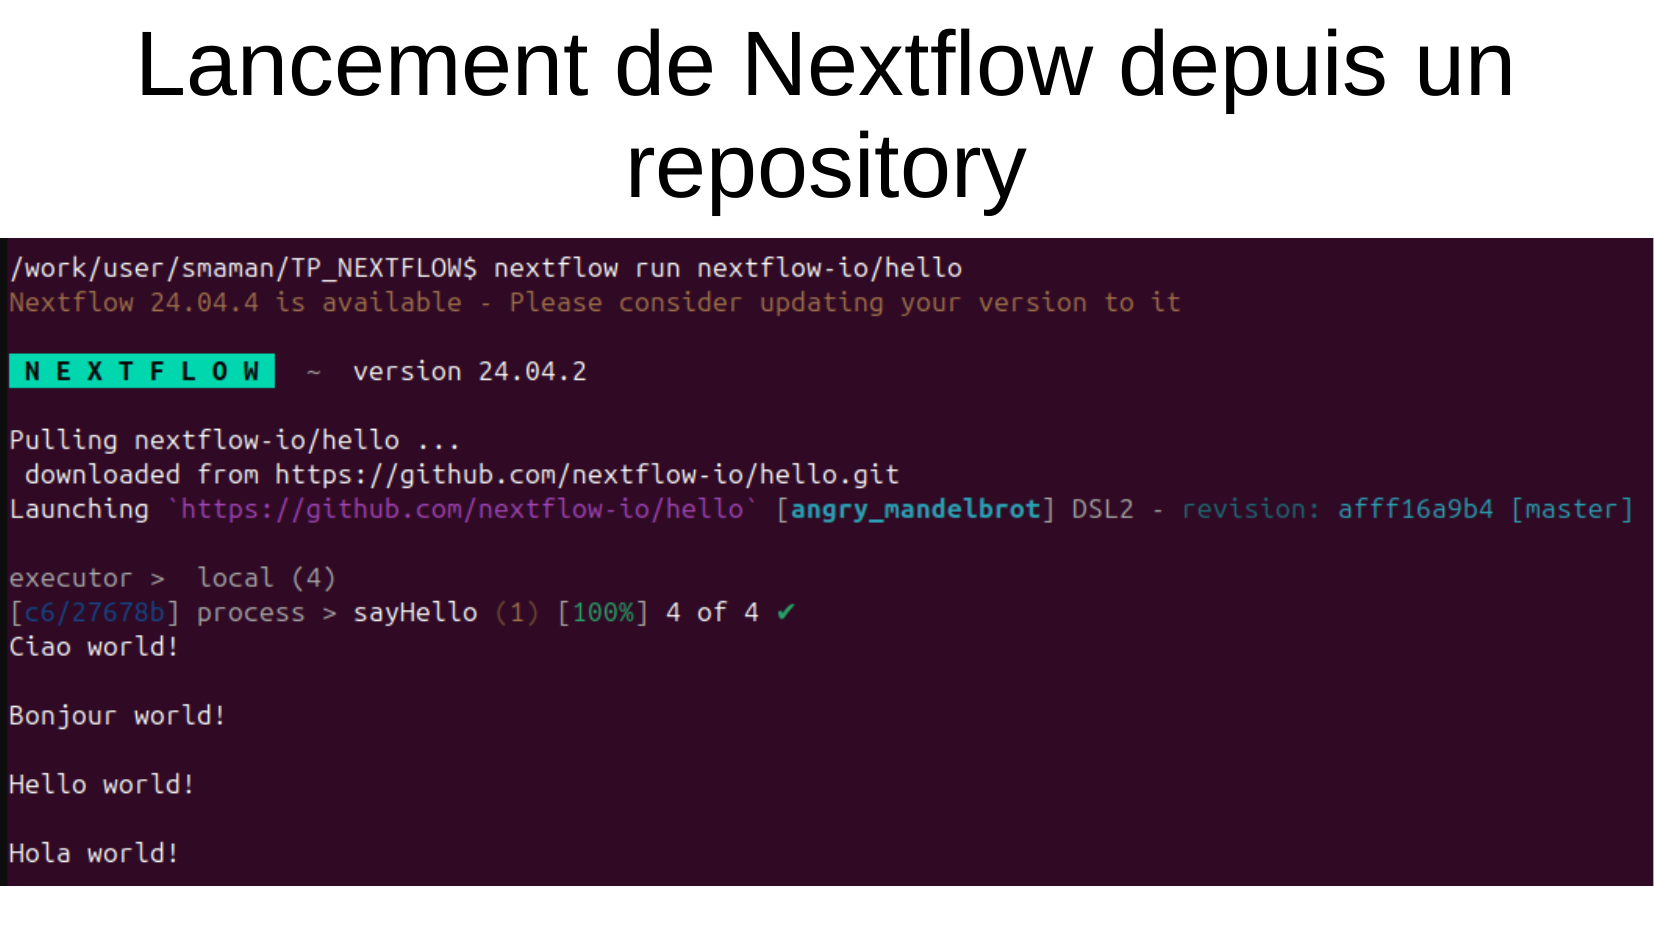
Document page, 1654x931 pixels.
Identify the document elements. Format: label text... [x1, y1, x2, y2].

title Lancement de Nextflow depuis un repository [82, 12, 1571, 218]
picture [0, 238, 1654, 886]
